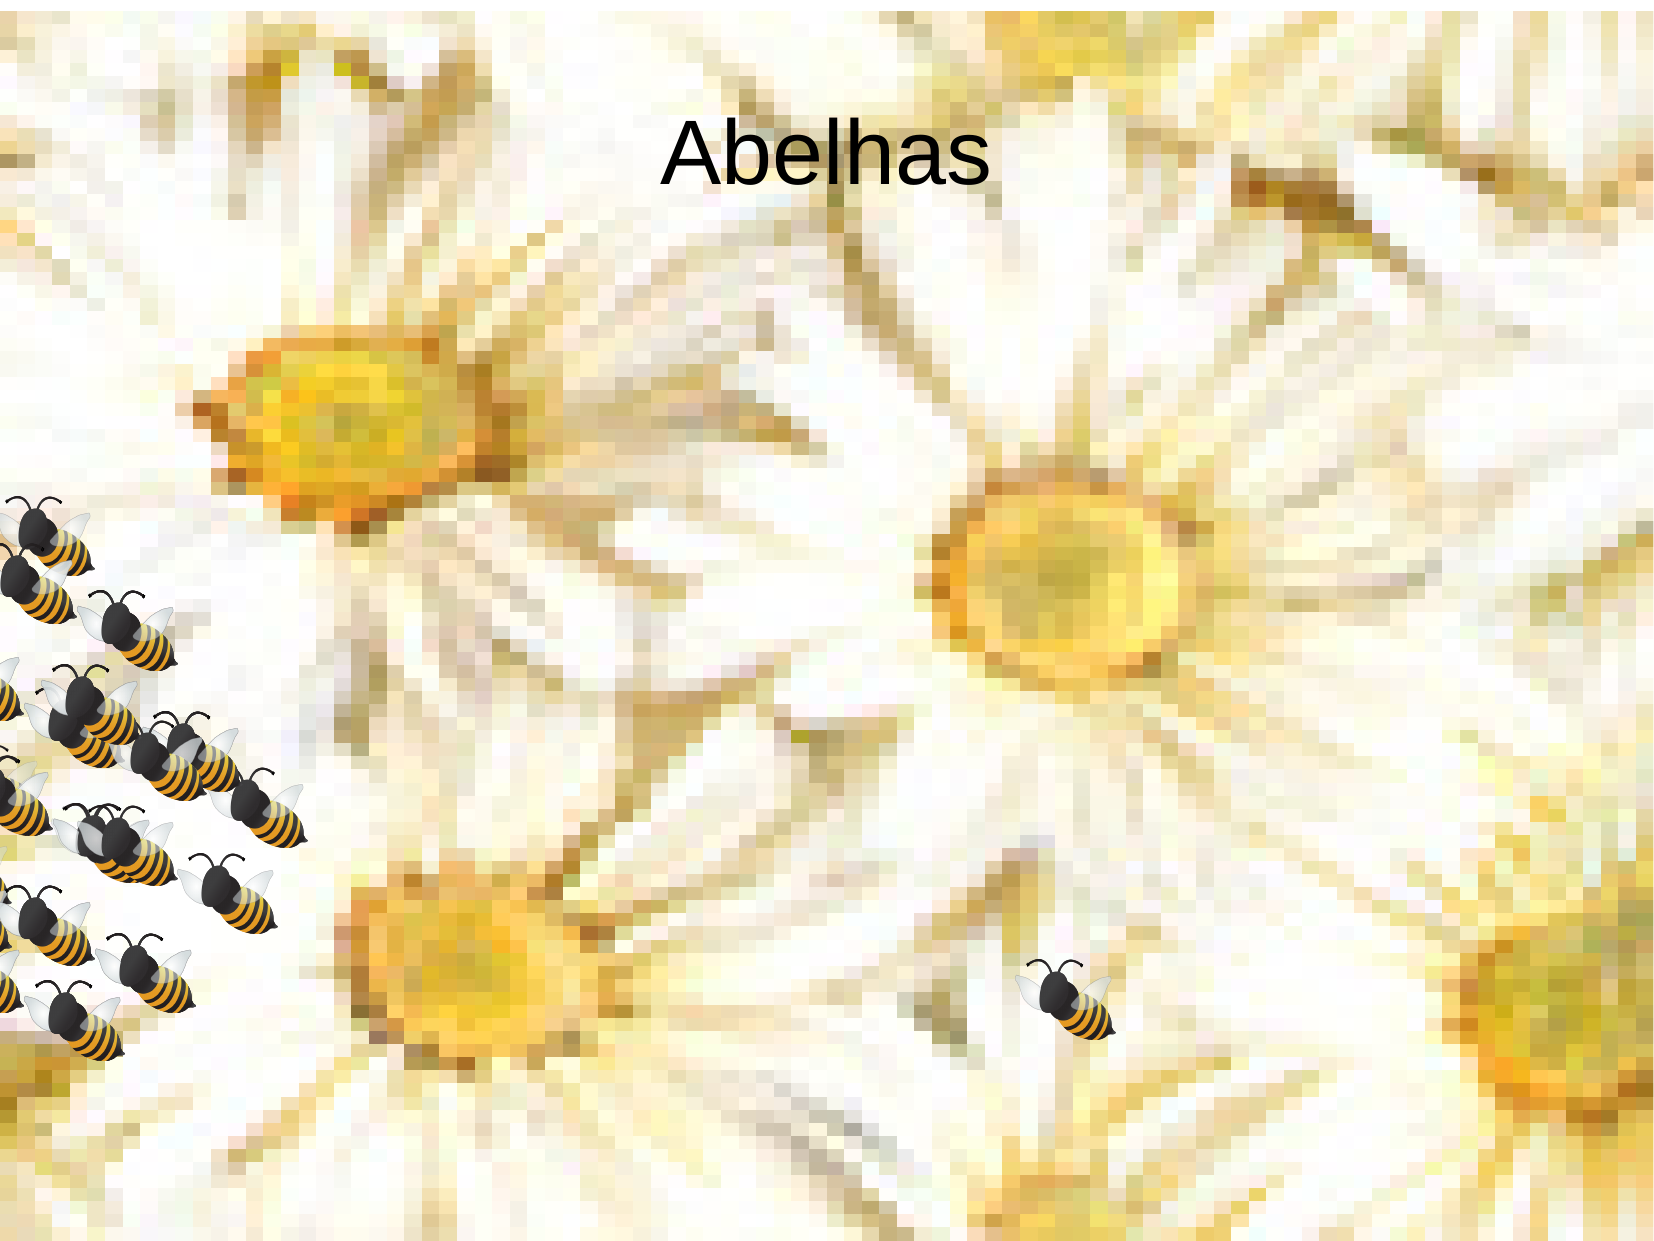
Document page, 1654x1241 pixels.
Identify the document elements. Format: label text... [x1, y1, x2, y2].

title Abelhas [82, 49, 1571, 257]
picture [0, 11, 1654, 1241]
